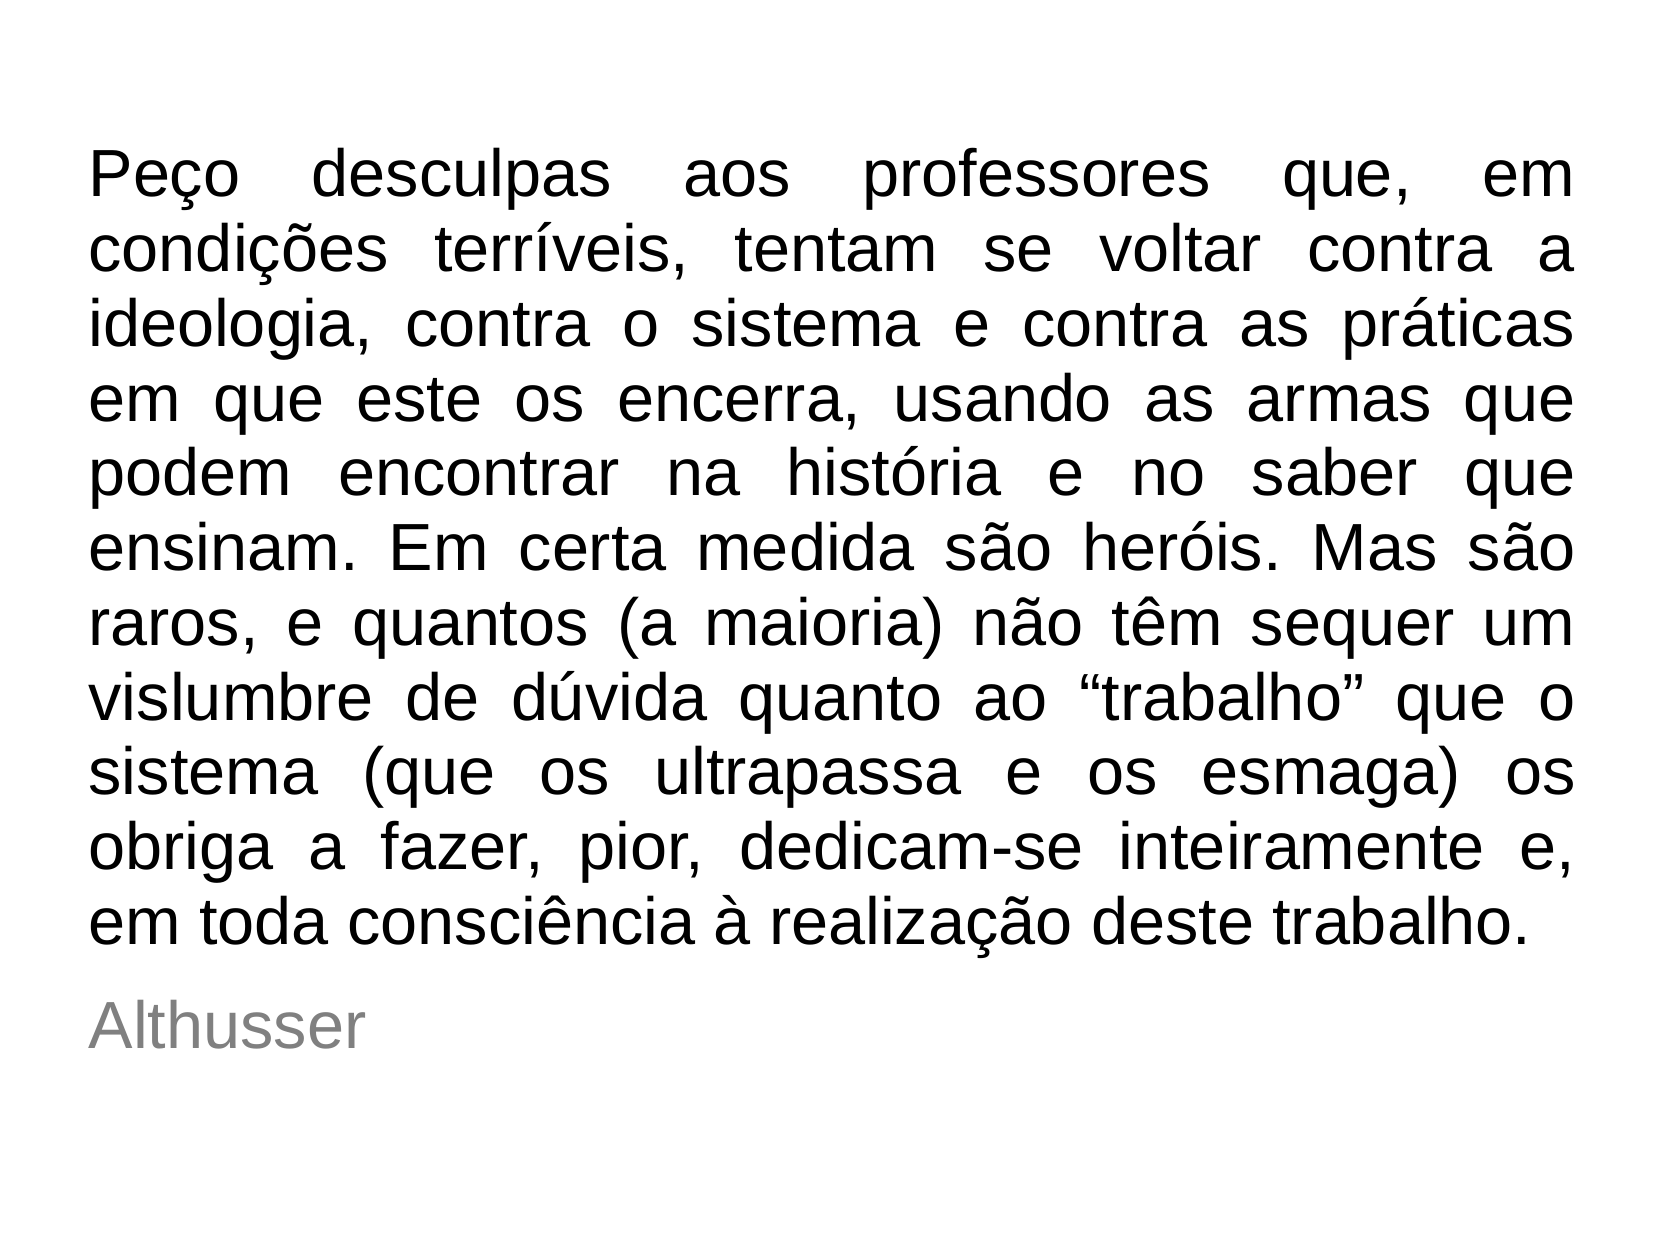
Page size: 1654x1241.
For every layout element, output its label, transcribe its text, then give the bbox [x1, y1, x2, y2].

list Peço desculpas aos professores que, em condições terríveis, tentam se voltar contra a ideologia, contra o sistema e contra as práticas em que este os encerra, usando as armas que podem encontrar na história e no saber que ensinam. Em certa medida são heróis. Mas são raros, e quantos (a maioria) não têm sequer um vislumbre de dúvida quanto ao “trabalho” que o sistema (que os ultrapassa e os esmaga) os obriga a fazer, pior, dedicam-se inteiramente e, em toda consciência à realização deste trabalho. Althusser [88, 136, 1577, 1063]
